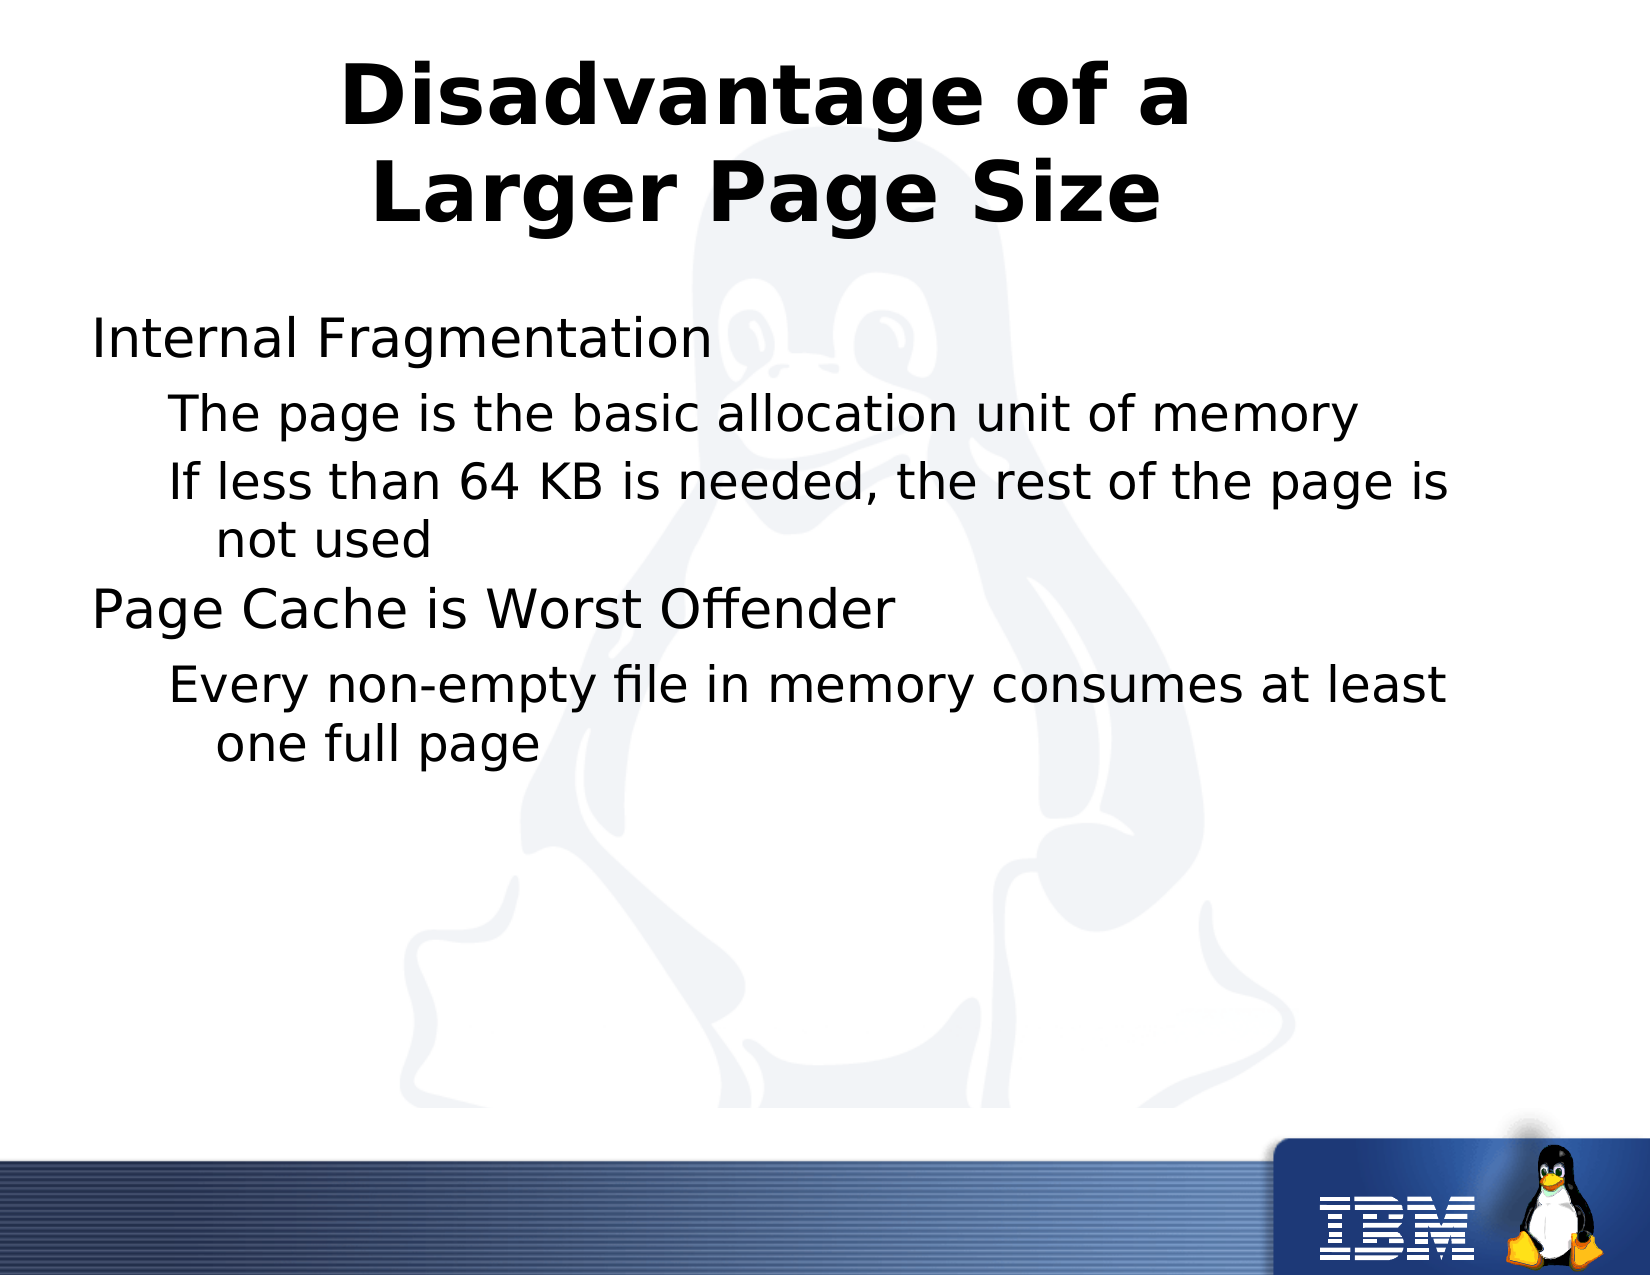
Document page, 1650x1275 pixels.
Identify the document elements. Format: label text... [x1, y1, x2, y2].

list Internal Fragmentation The page is the basic allocation unit of memory If less than 64 KB is needed, the rest of the page is not used Page Cache is Worst Offender Every non-empty file in memory consumes at least one full page [73, 307, 1454, 1141]
title Disadvantage of a Larger Page Size [76, 46, 1457, 241]
